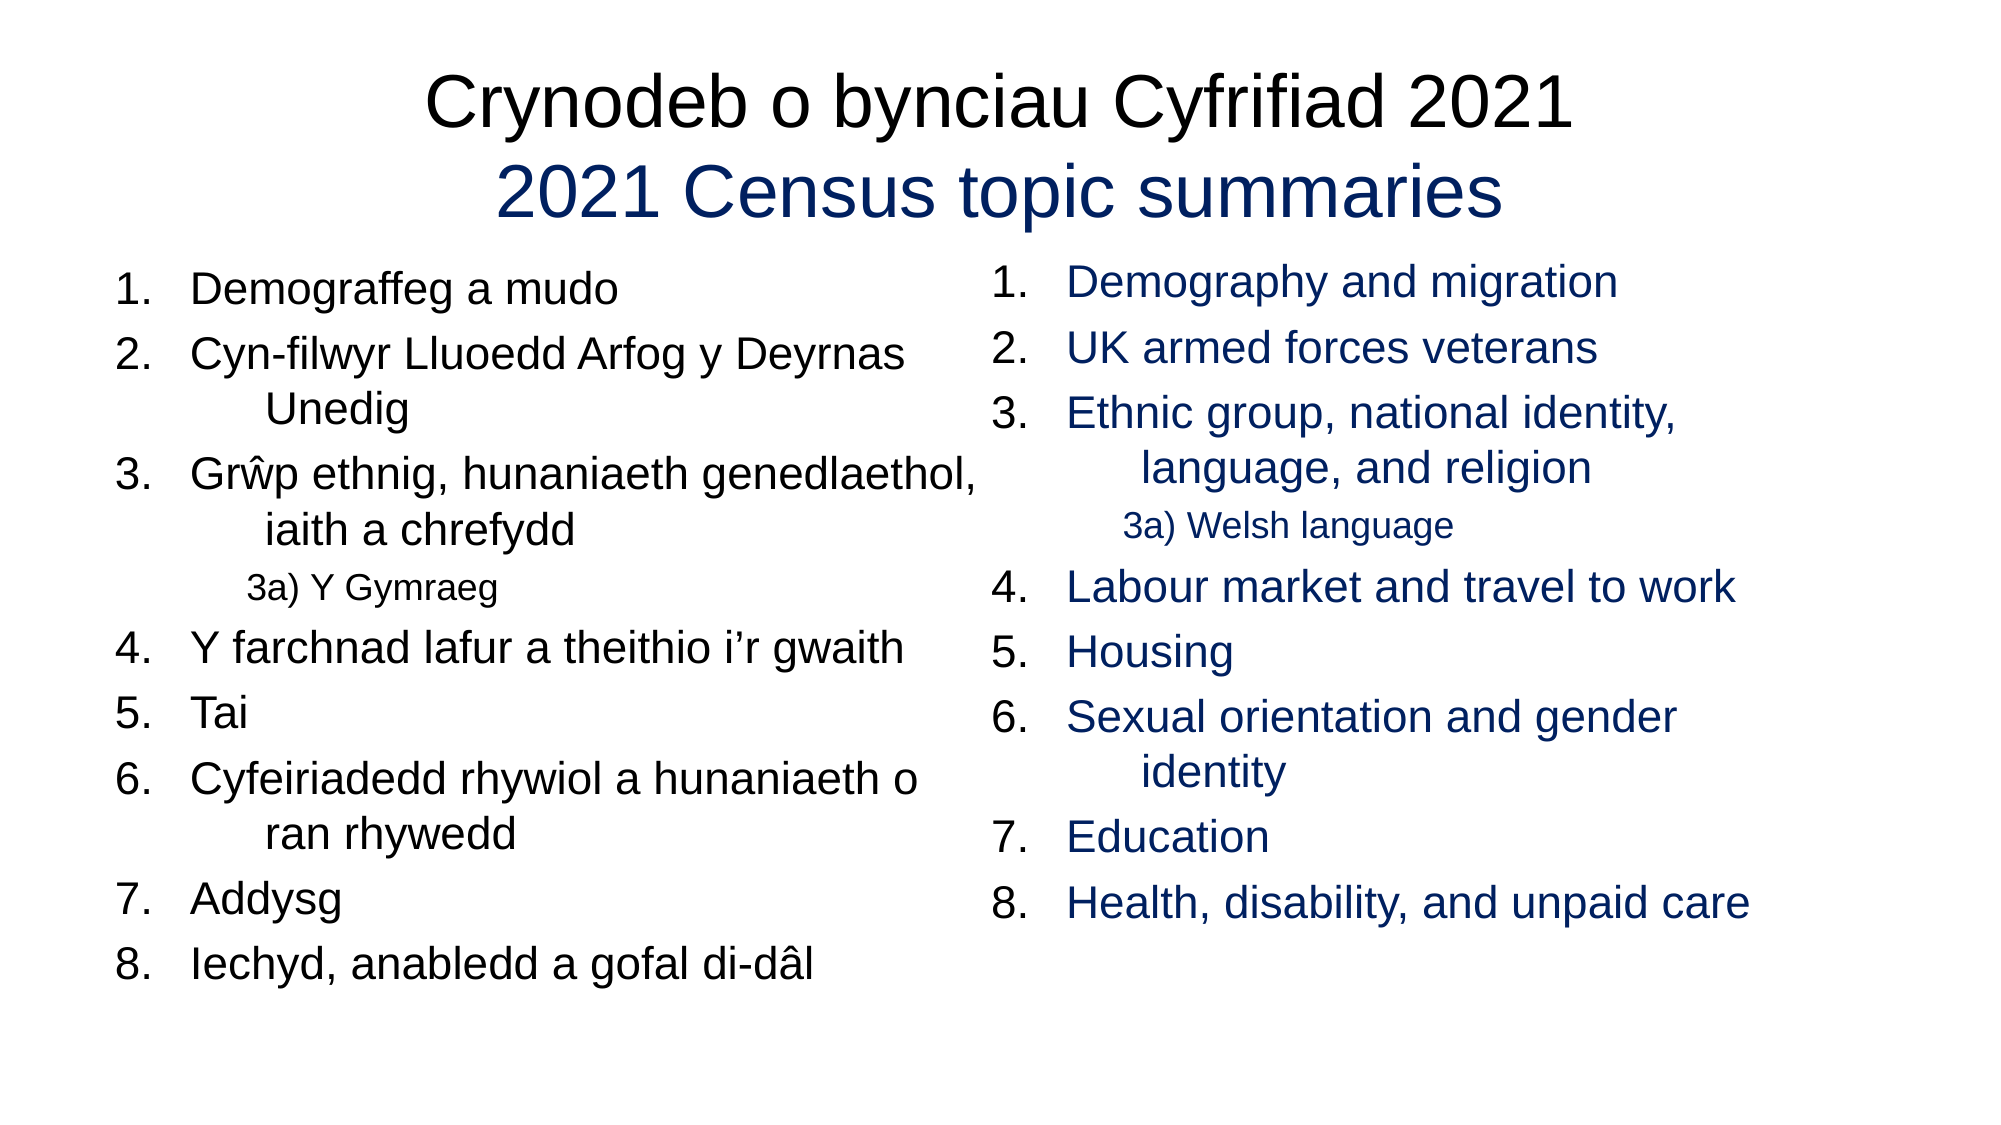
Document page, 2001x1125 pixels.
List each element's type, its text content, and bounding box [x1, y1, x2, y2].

text_box Demography and migration UK armed forces veterans Ethnic group, national identity, language, and religion 3a) Welsh language Labour market and travel to work Housing Sexual orientation and gender identity Education Health, disability, and unpaid care [976, 244, 1832, 1064]
title Crynodeb o bynciau Cyfrifiad 2021 2021 Census topic summaries [99, 45, 1900, 233]
list Demograffeg a mudo Cyn-filwyr Lluoedd Arfog y Deyrnas Unedig Grŵp ethnig, hunaniaeth genedlaethol, iaith a chrefydd 3a) Y Gymraeg Y farchnad lafur a theithio i’r gwaith Tai Cyfeiriadedd rhywiol a hunaniaeth o ran rhywedd Addysg Iechyd, anabledd a gofal di-dâl [99, 251, 1000, 1016]
